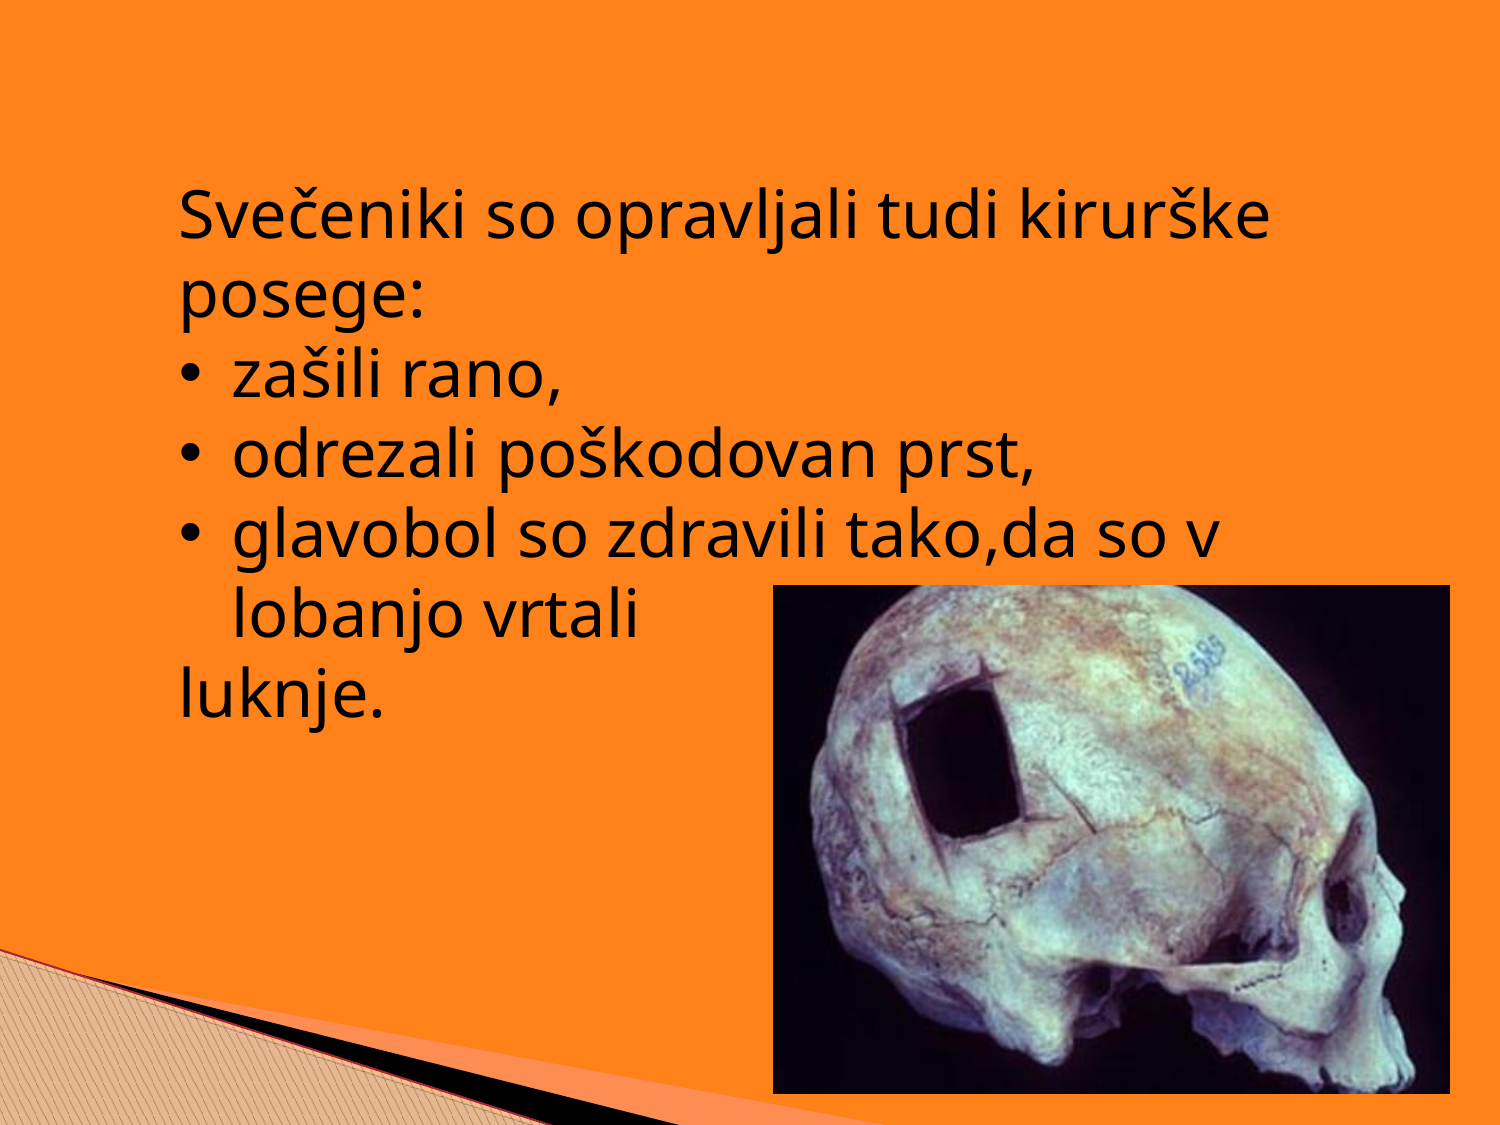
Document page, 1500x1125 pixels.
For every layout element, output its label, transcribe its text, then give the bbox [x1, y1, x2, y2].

text_box Svečeniki so opravljali tudi kirurške posege: zašili rano, odrezali poškodovan prst, glavobol so zdravili tako,da so v lobanjo vrtali luknje. [163, 163, 1407, 739]
picture [773, 585, 1450, 1094]
